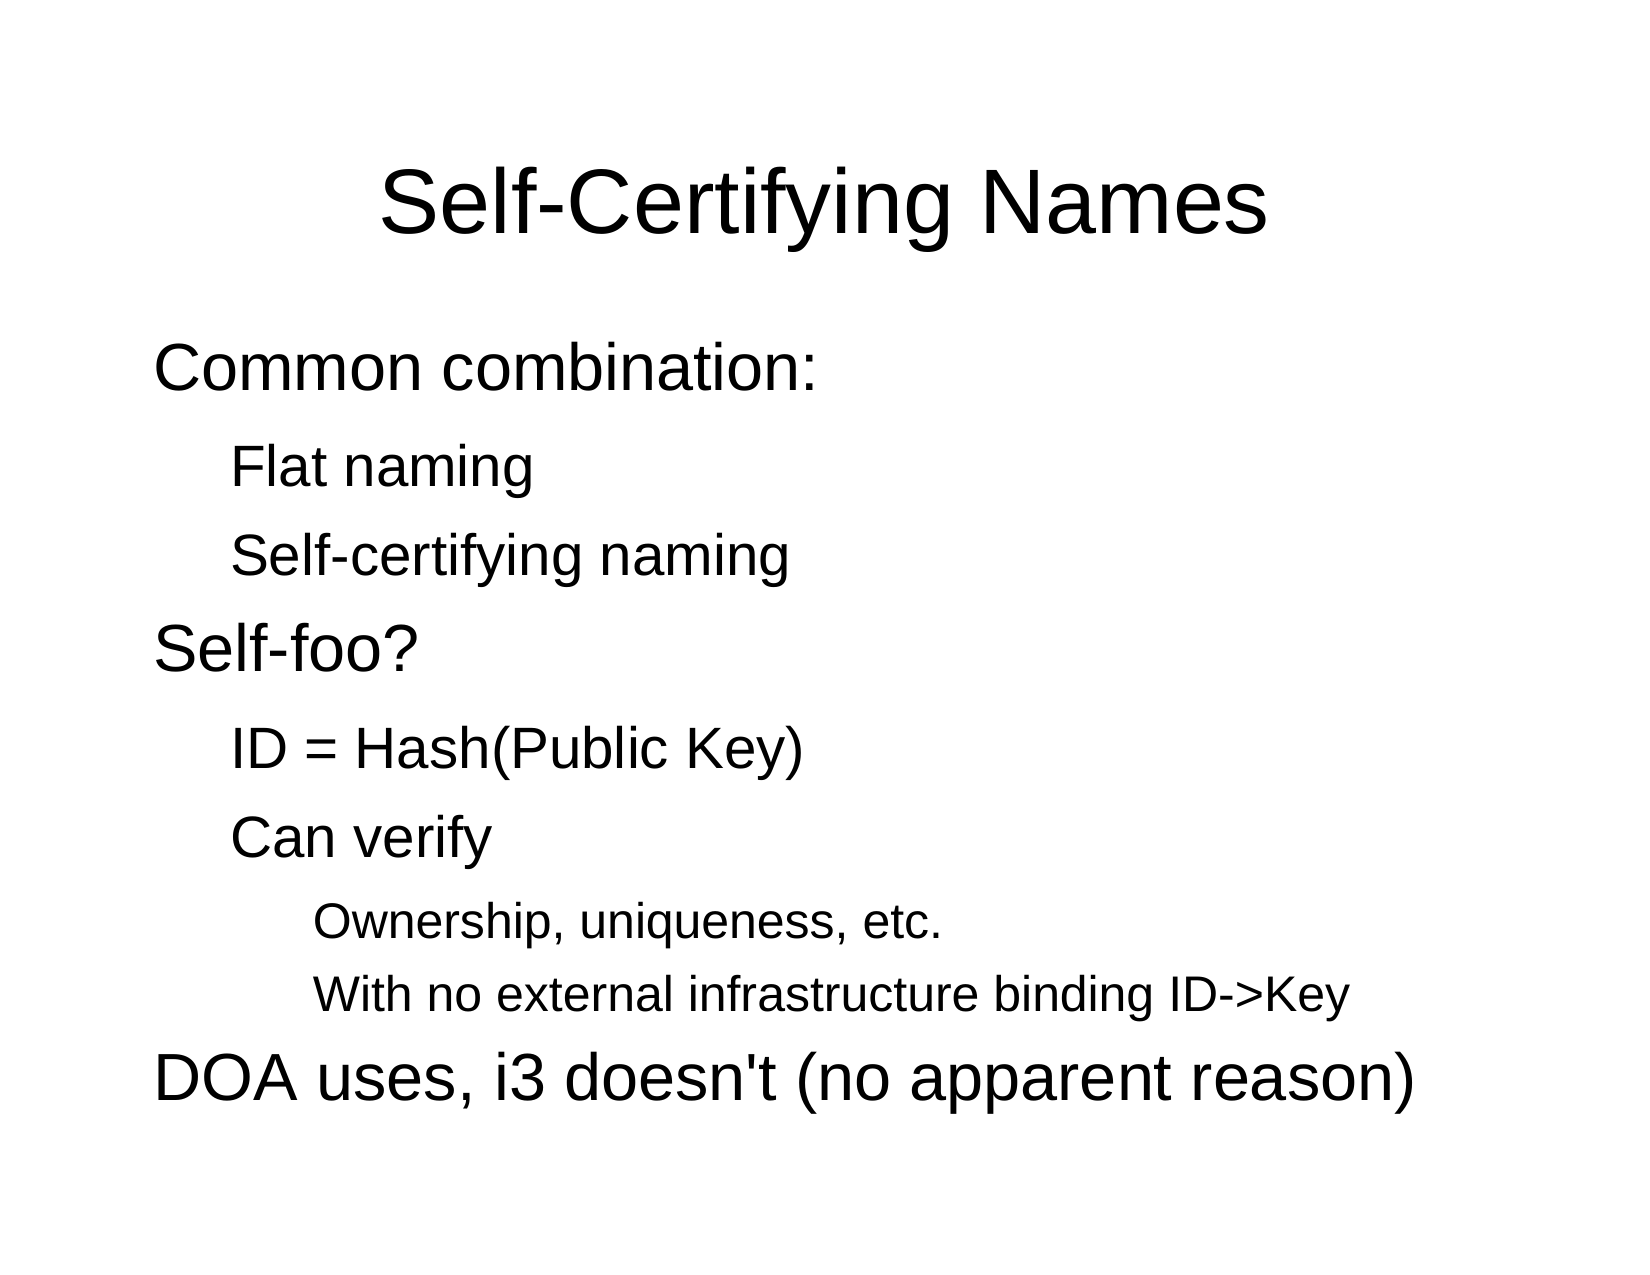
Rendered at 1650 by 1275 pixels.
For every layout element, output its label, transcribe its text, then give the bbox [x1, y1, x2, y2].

title Self-Certifying Names [135, 112, 1515, 291]
list Common combination: Flat naming Self-certifying naming Self-foo? ID = Hash(Public Key) Can verify Ownership, uniqueness, etc. With no external infrastructure binding ID->Key DOA uses, i3 doesn't (no apparent reason) [135, 329, 1515, 1181]
